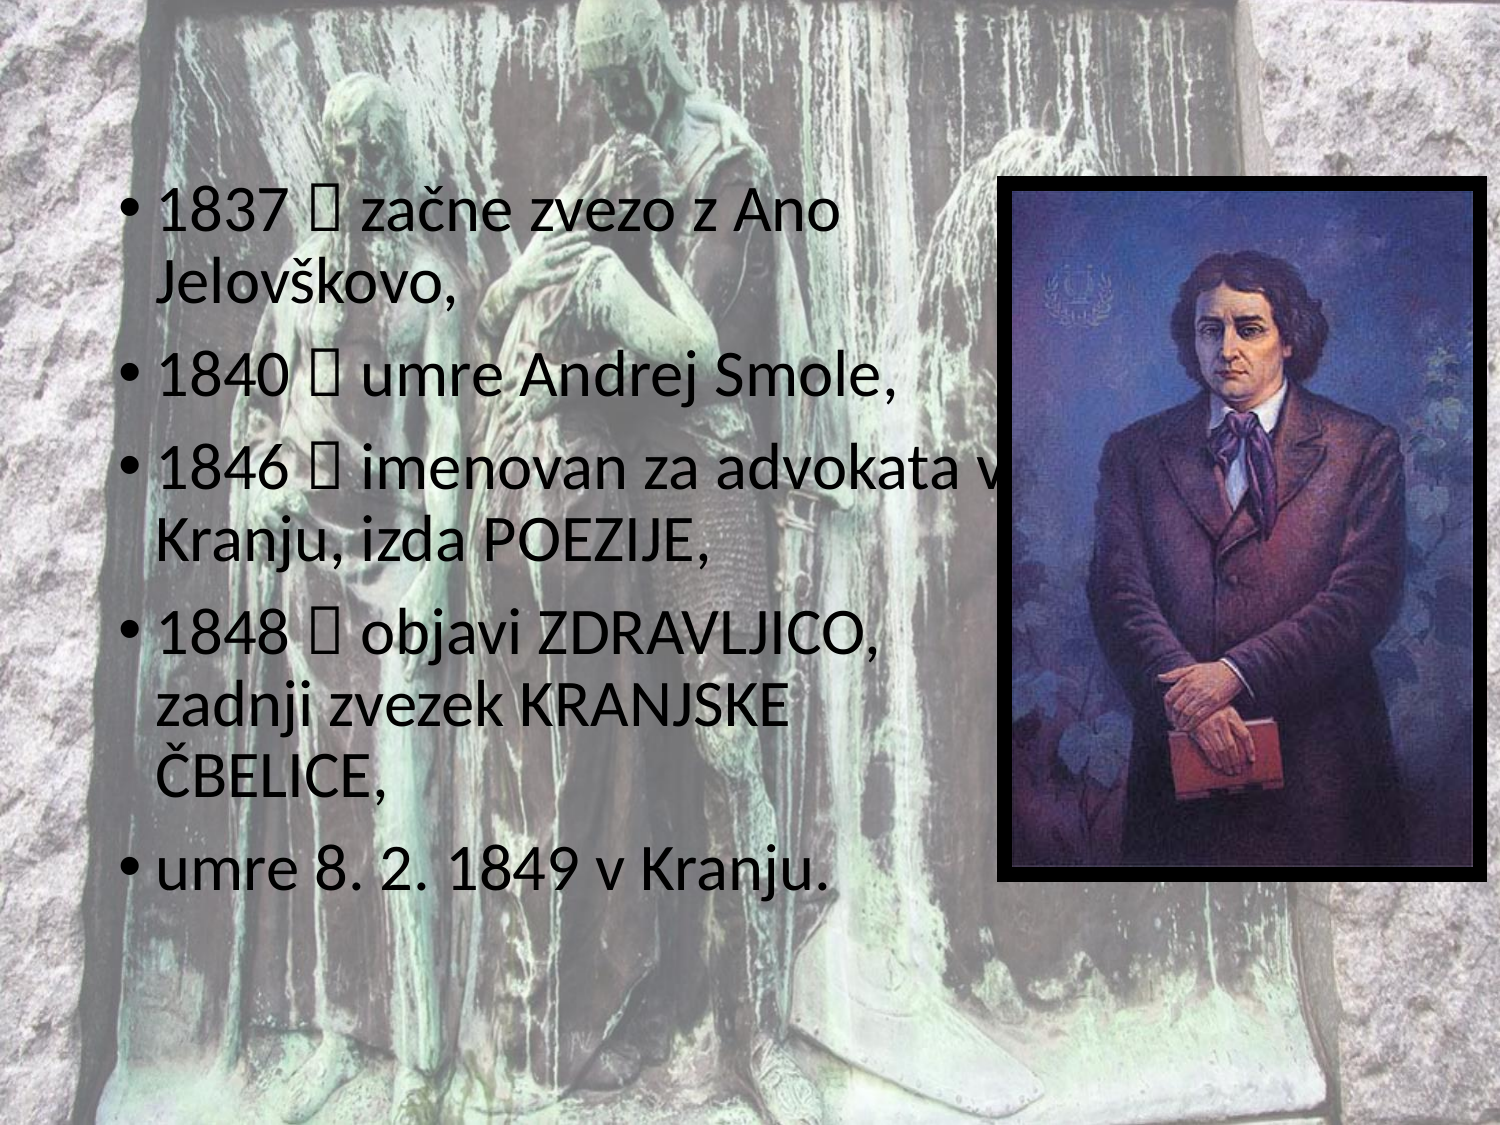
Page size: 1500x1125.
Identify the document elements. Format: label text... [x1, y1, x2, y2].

list 1837  začne zvezo z Ano Jelovškovo, 1840  umre Andrej Smole, 1846  imenovan za advokata v Kranju, izda POEZIJE, 1848  objavi ZDRAVLJICO, zadnji zvezek KRANJSKE ČBELICE, umre 8. 2. 1849 v Kranju. [103, 166, 1036, 1014]
picture [0, 0, 1500, 1125]
